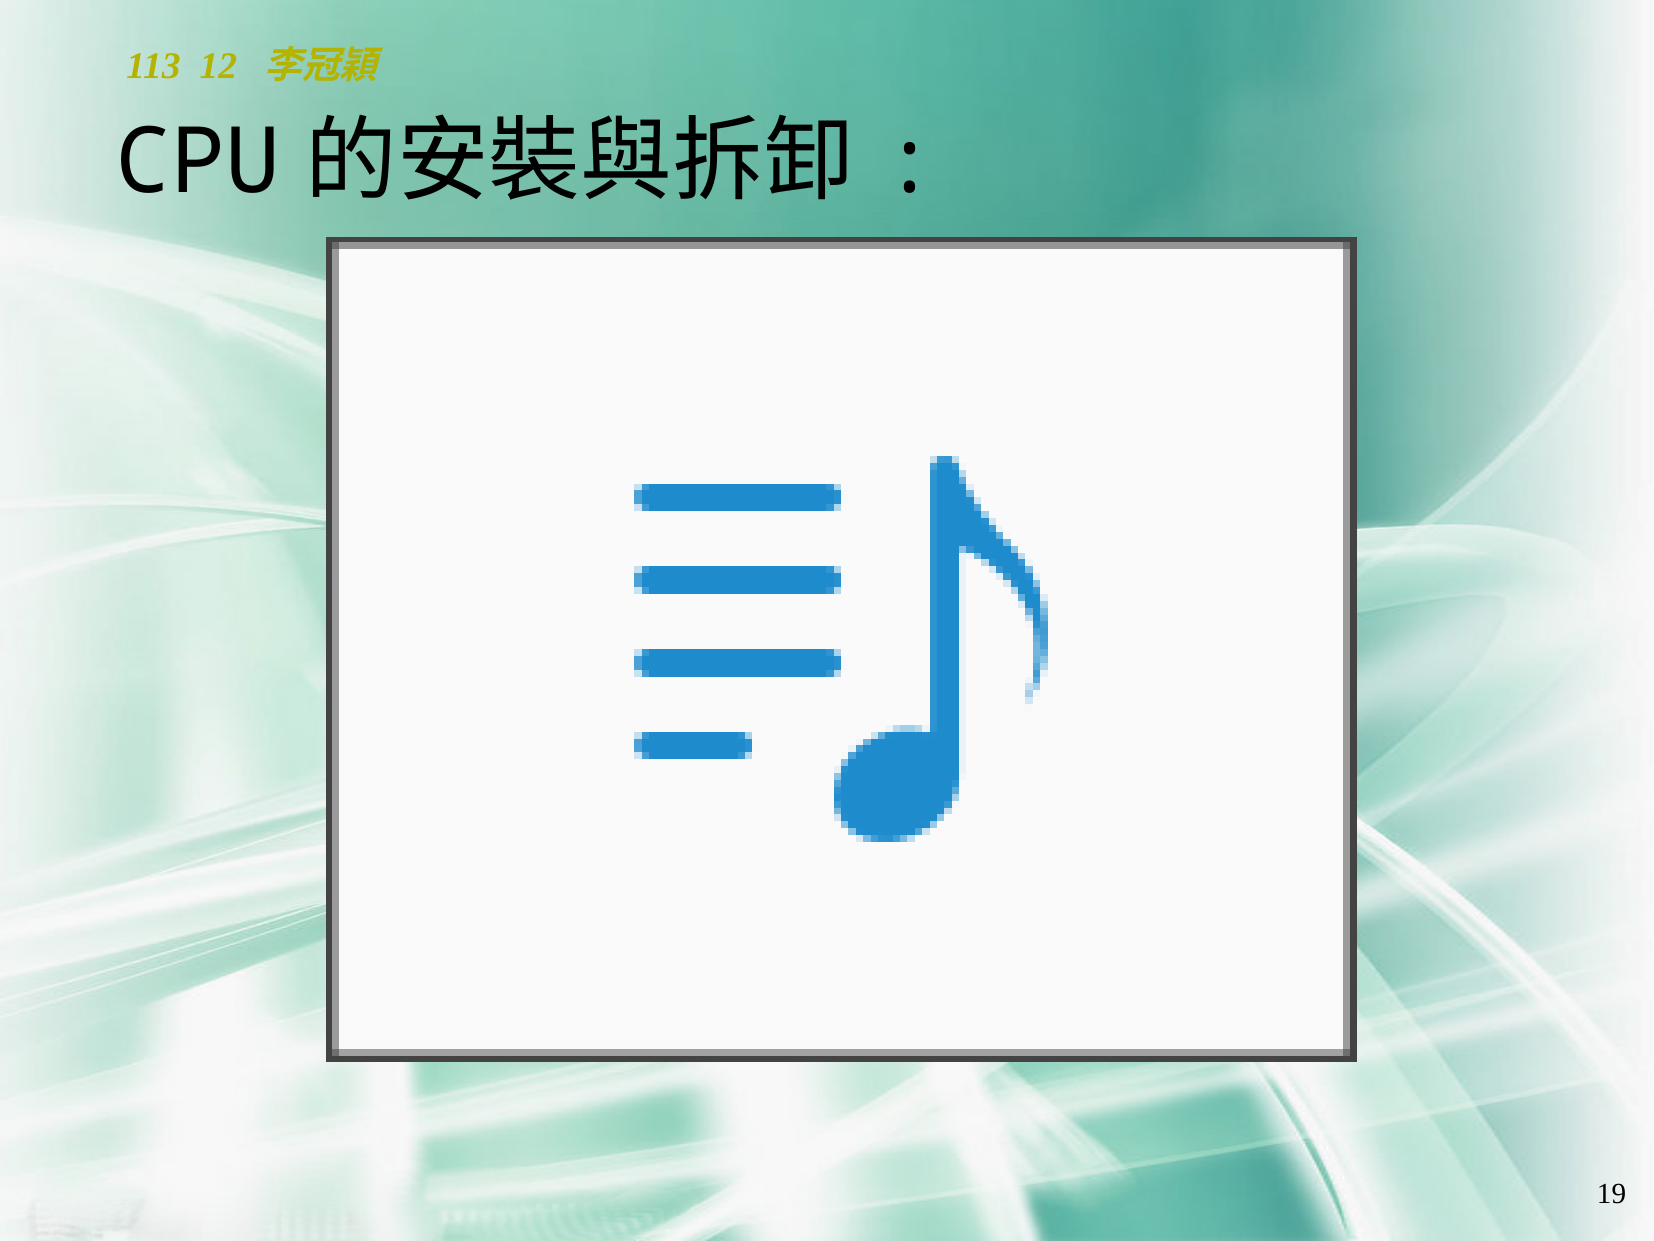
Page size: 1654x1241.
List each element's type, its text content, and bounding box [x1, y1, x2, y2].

picture [0, 0, 1654, 1241]
title CPU的安裝與拆卸: [82, 49, 1571, 257]
text_box [324, 236, 1359, 1063]
